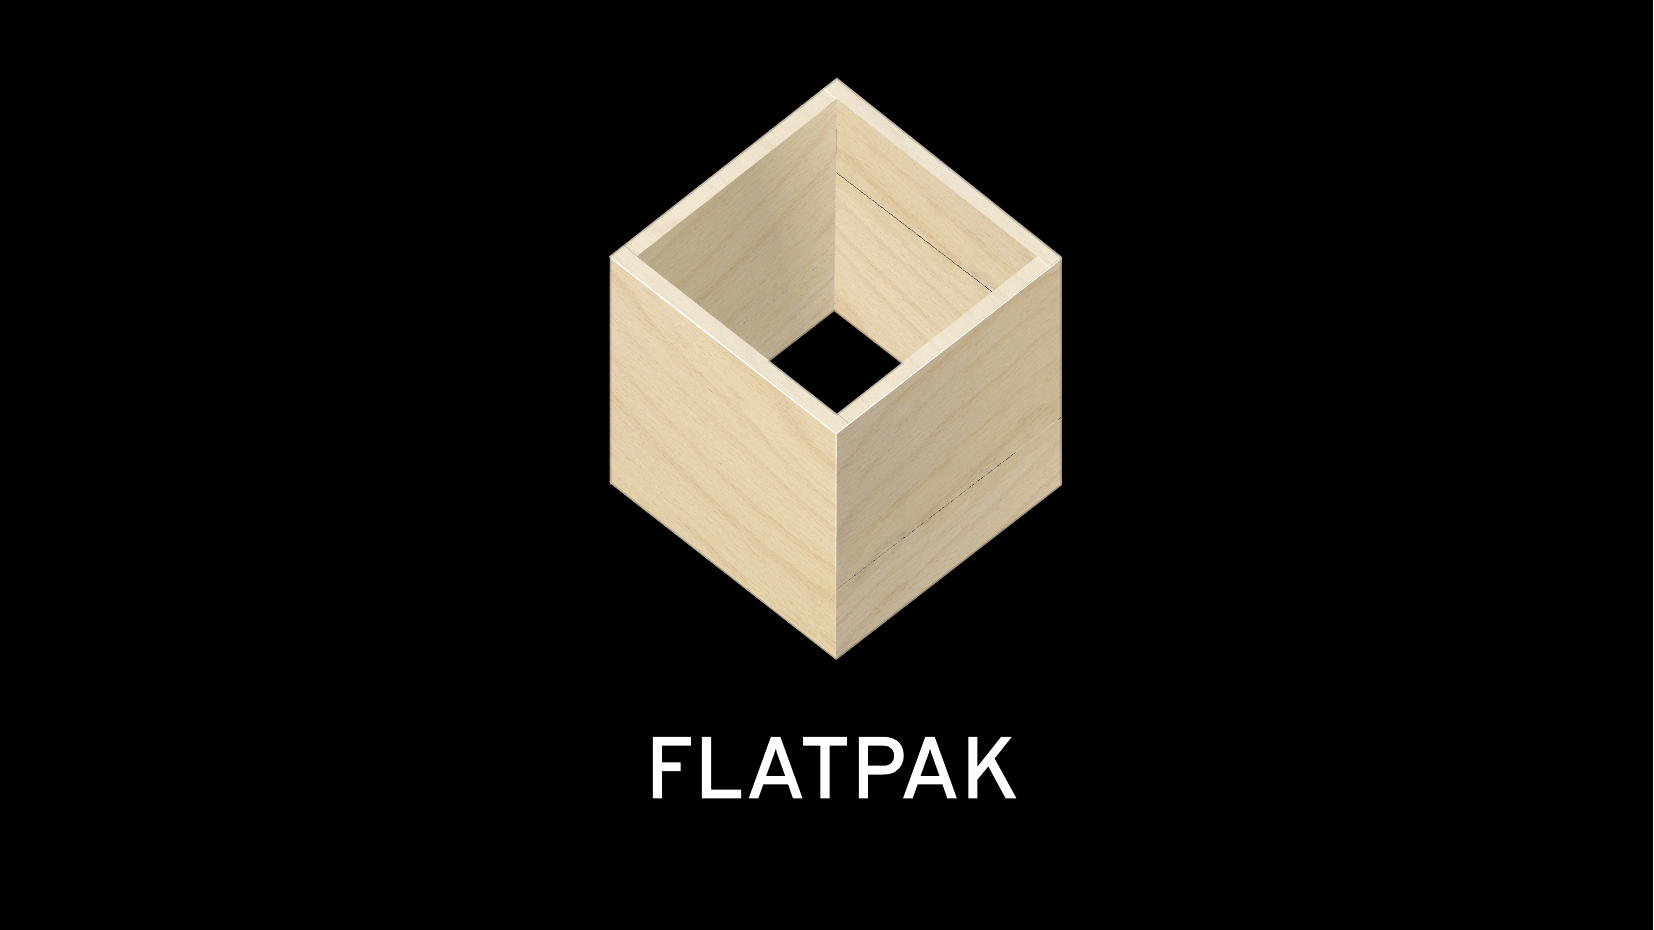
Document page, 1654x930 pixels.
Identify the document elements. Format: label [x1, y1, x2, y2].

picture [197, 0, 1431, 925]
